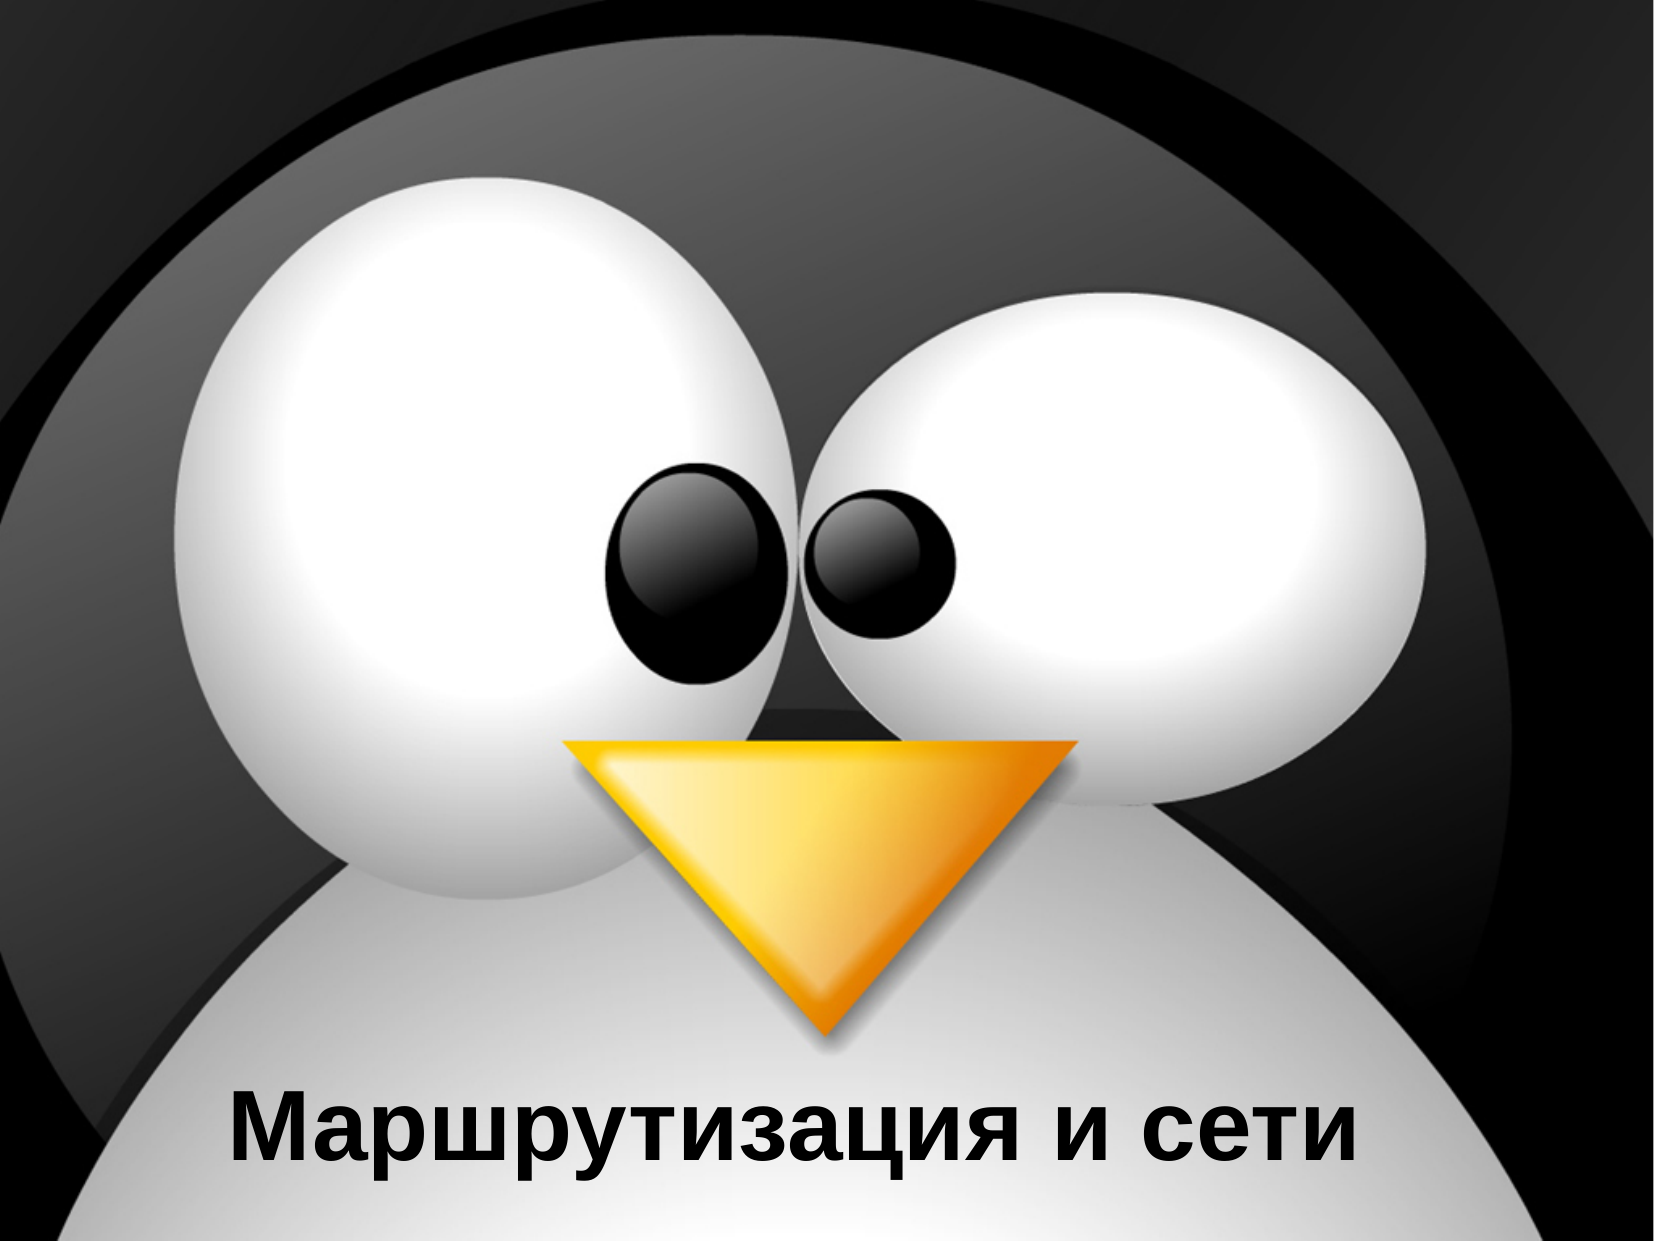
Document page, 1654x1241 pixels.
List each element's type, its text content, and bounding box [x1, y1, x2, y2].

text_box Маршрутизация и сети [213, 1062, 1377, 1190]
picture [0, 0, 1654, 1241]
